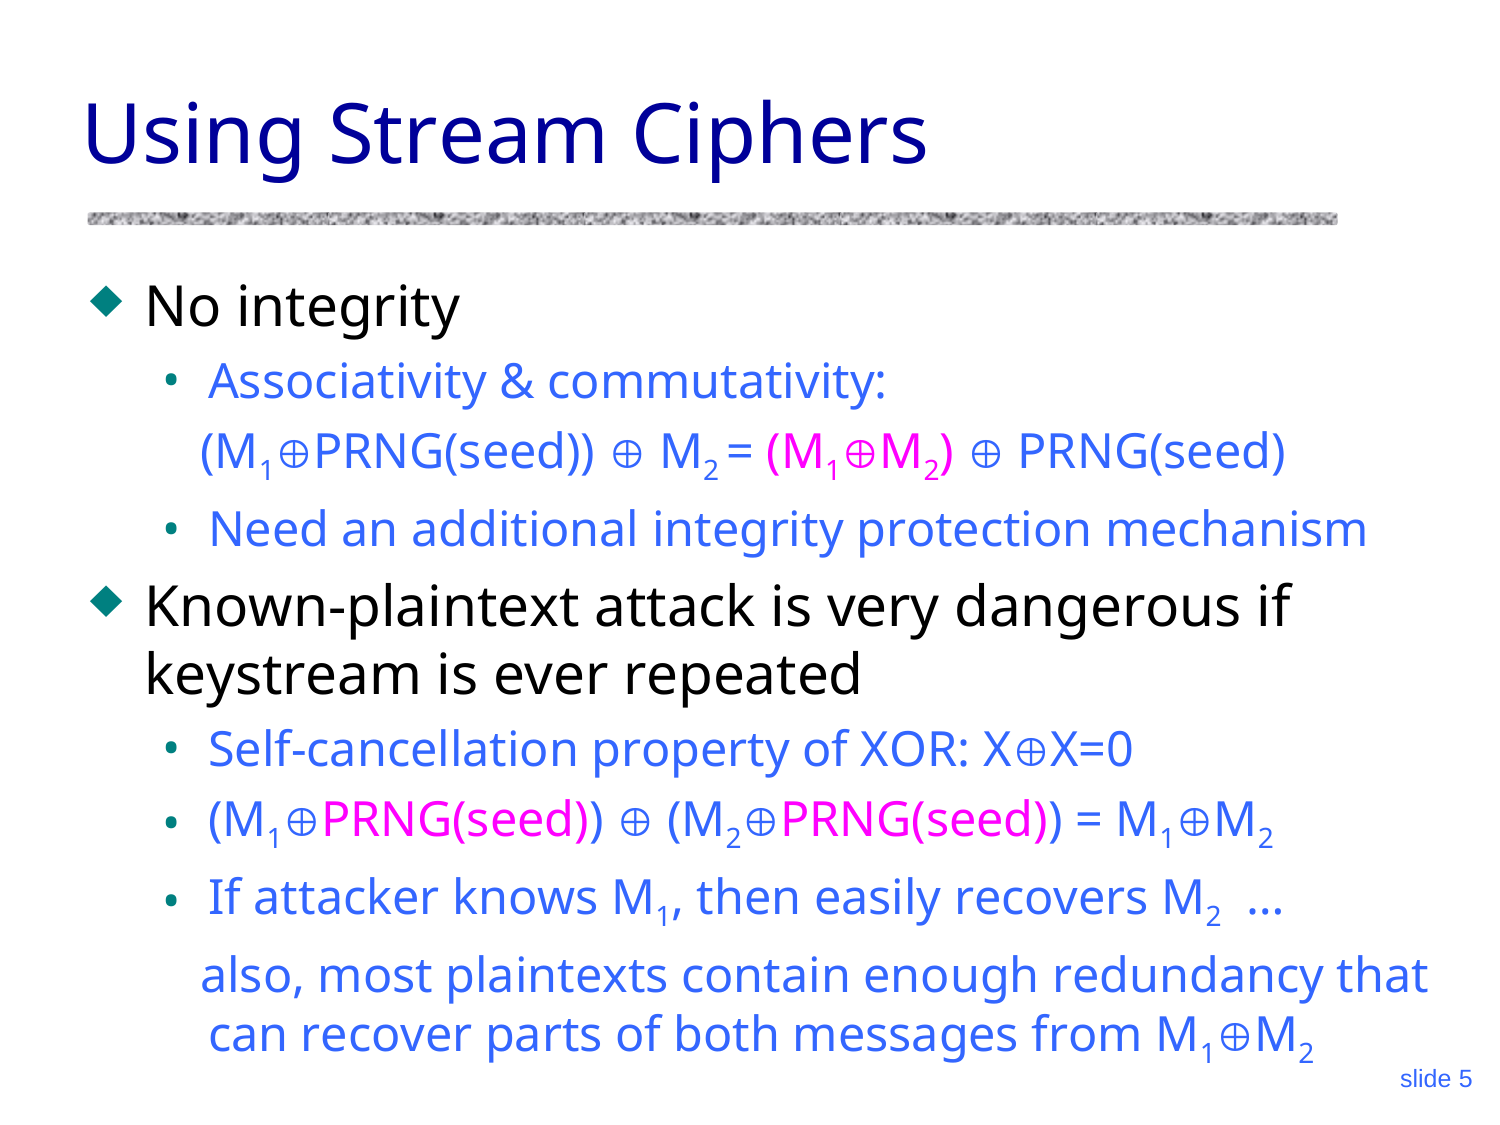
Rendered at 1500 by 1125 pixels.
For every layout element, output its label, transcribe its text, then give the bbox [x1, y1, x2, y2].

list No integrity Associativity & commutativity: (M1PRNG(seed))  M2 = (M1M2)  PRNG(seed) Need an additional integrity protection mechanism Known-plaintext attack is very dangerous if keystream is ever repeated Self-cancellation property of XOR: XX=0 (M1PRNG(seed))  (M2PRNG(seed)) = M1M2 If attacker knows M1, then easily recovers M2 … also, most plaintexts contain enough redundancy that can recover parts of both messages from M1M2 [74, 262, 1450, 1101]
picture [87, 212, 1338, 226]
text_box slide <number> [1450, 1025, 1488, 1101]
title Using Stream Ciphers [66, 37, 1342, 188]
